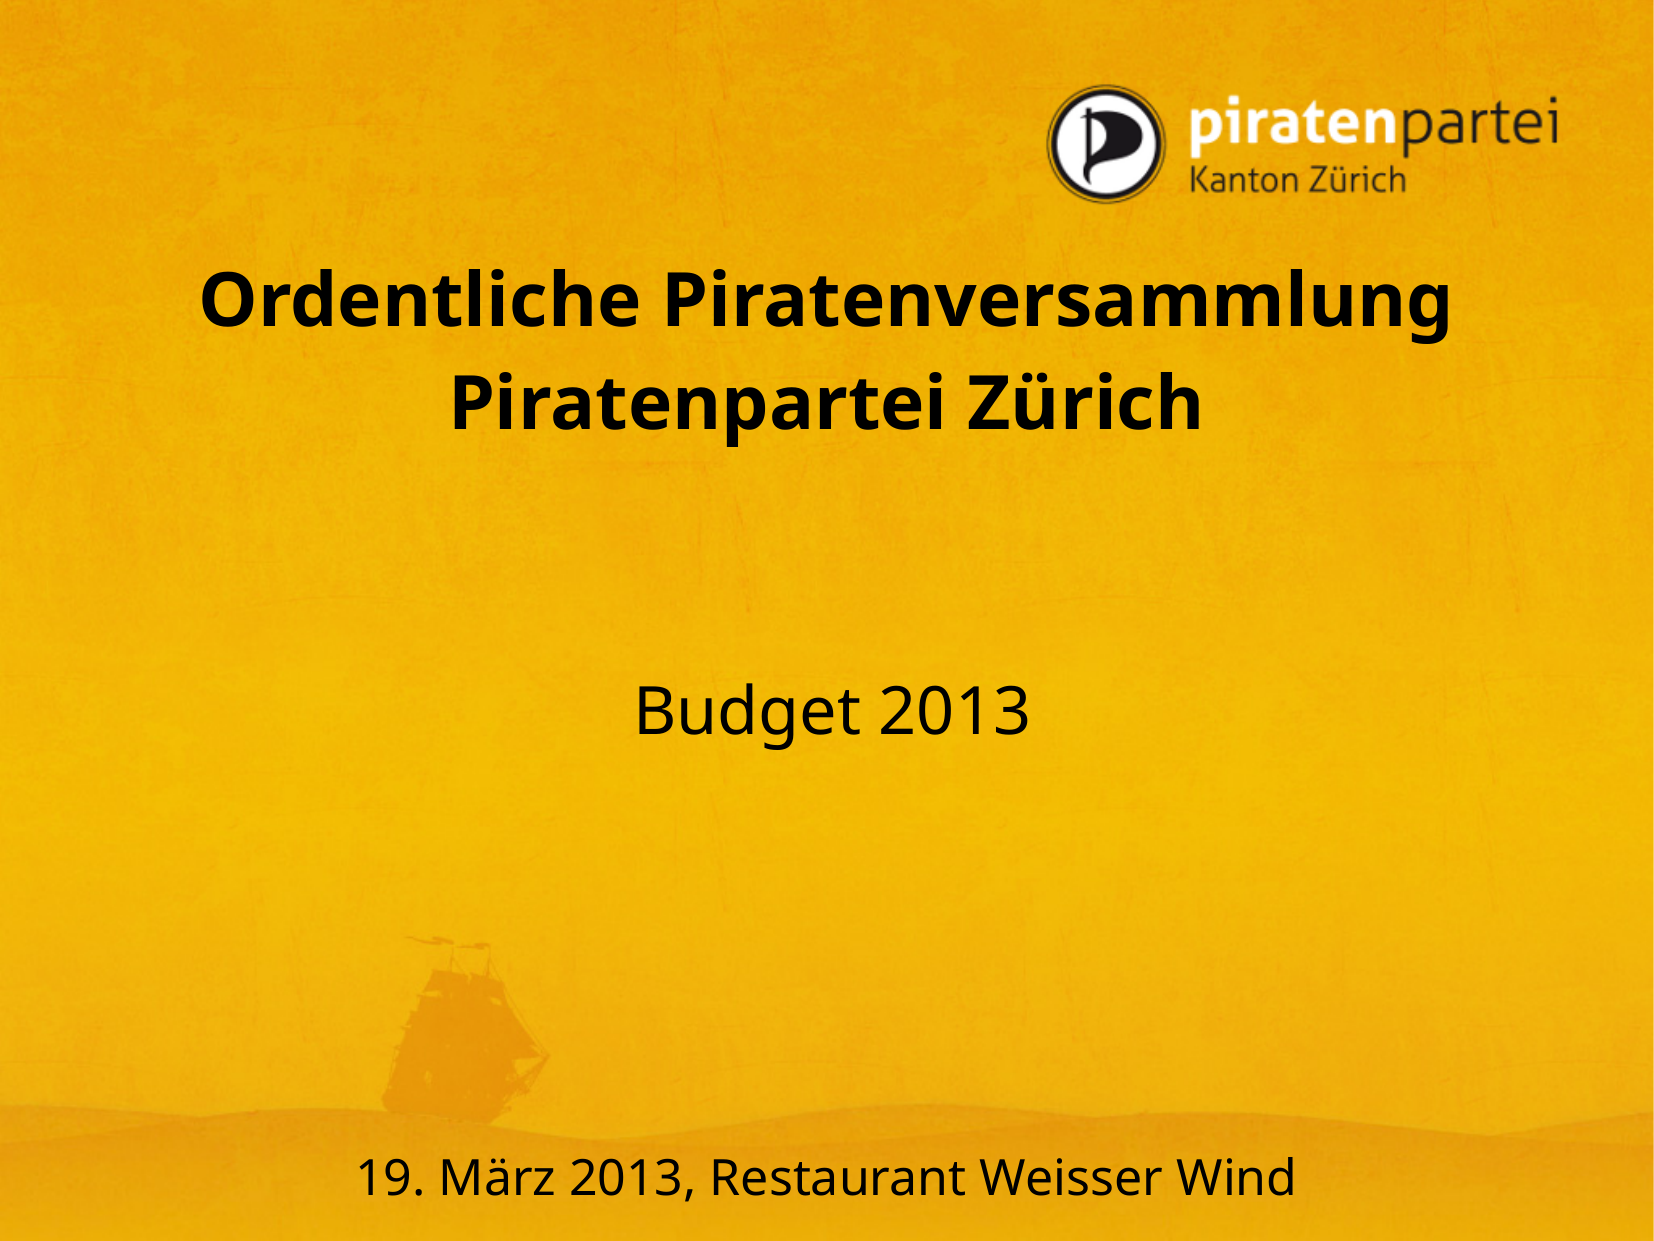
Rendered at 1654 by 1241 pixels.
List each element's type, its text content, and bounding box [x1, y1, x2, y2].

picture [0, 0, 1654, 1241]
subtitle Budget 2013 [88, 442, 1577, 975]
title Ordentliche Piratenversammlung Piratenpartei Zürich [82, 225, 1571, 473]
text_box 19. März 2013, Restaurant Weisser Wind [206, 1135, 1447, 1207]
